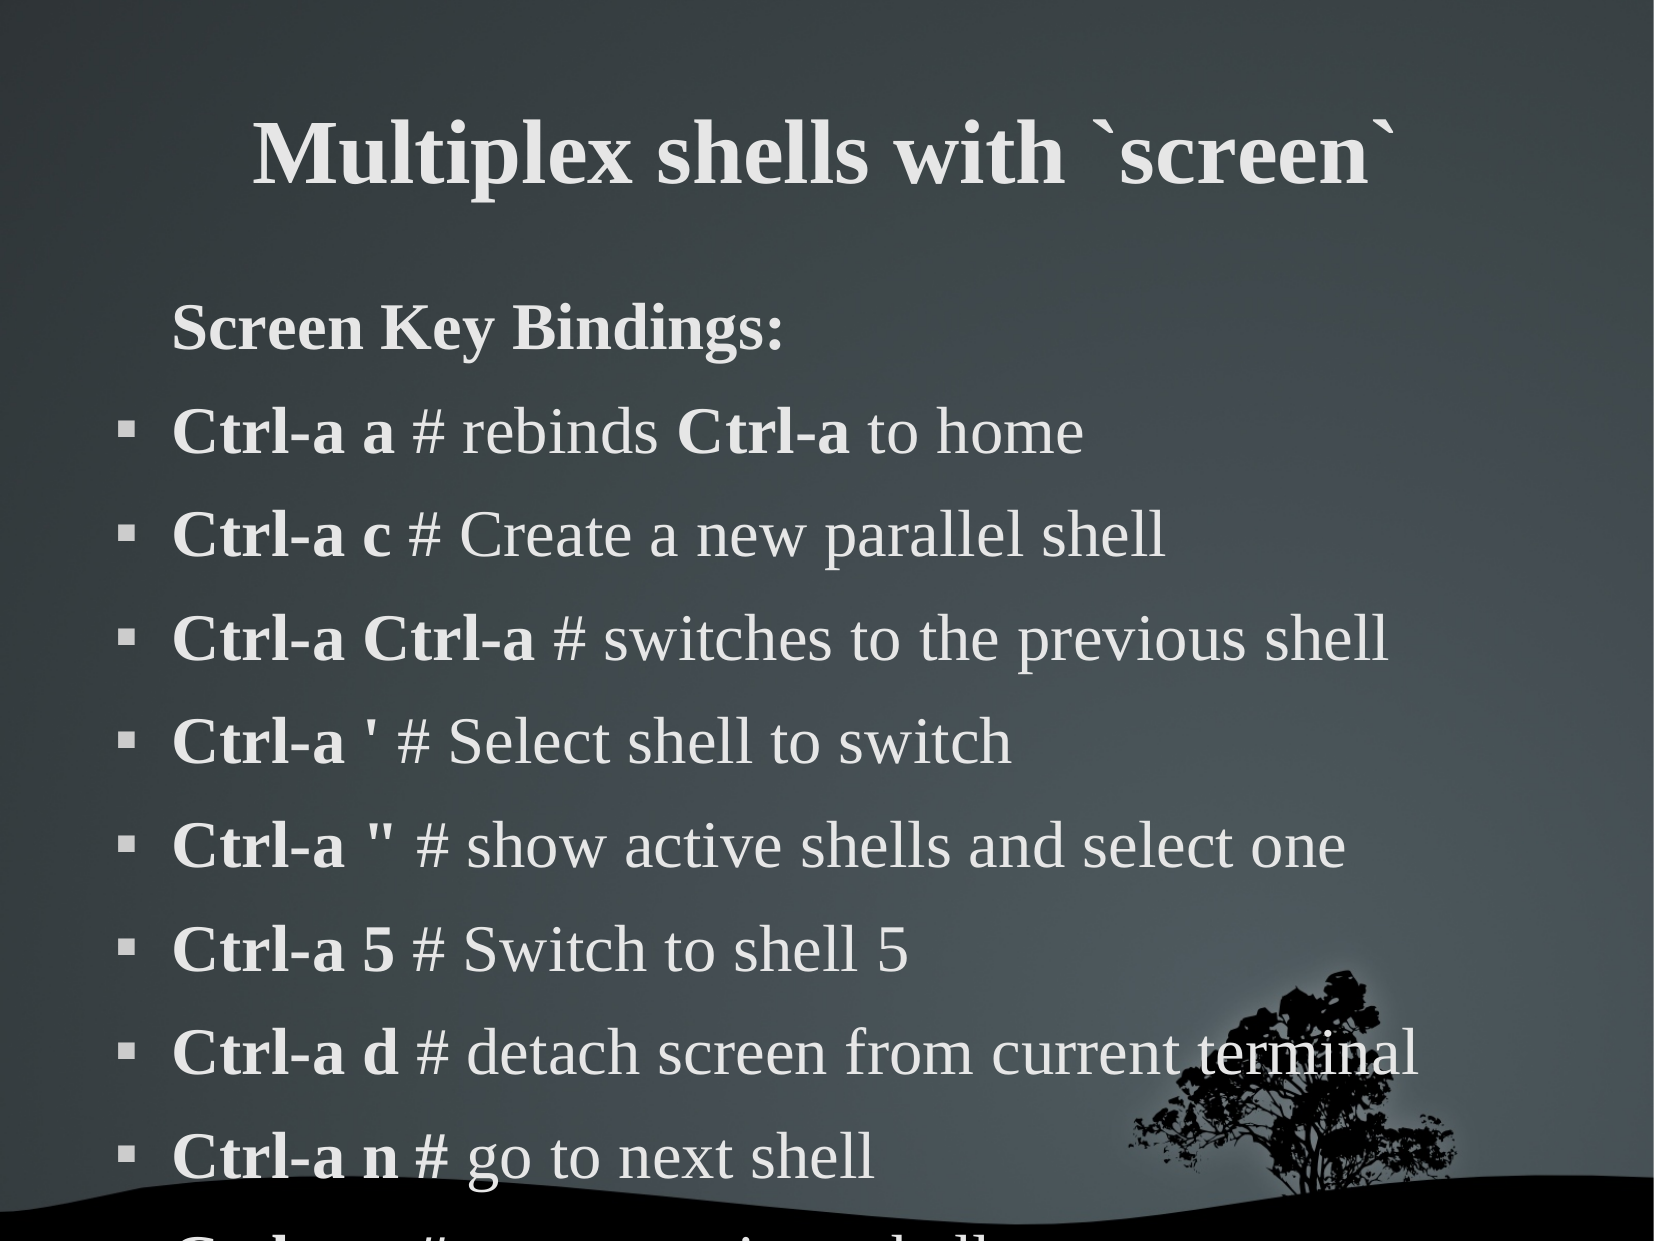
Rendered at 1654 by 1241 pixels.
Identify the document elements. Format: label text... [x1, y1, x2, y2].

title Multiplex shells with `screen` [82, 49, 1571, 257]
list Screen Key Bindings: Ctrl-a a # rebinds Ctrl-a to home Ctrl-a c # Create a new parallel shell Ctrl-a Ctrl-a # switches to the previous shell Ctrl-a ' # Select shell to switch Ctrl-a " # show active shells and select one Ctrl-a 5 # Switch to shell 5 Ctrl-a d # detach screen from current terminal Ctrl-a n # go to next shell Ctrl-a p # go to previous shell [82, 290, 1571, 1163]
picture [0, 0, 1654, 1241]
